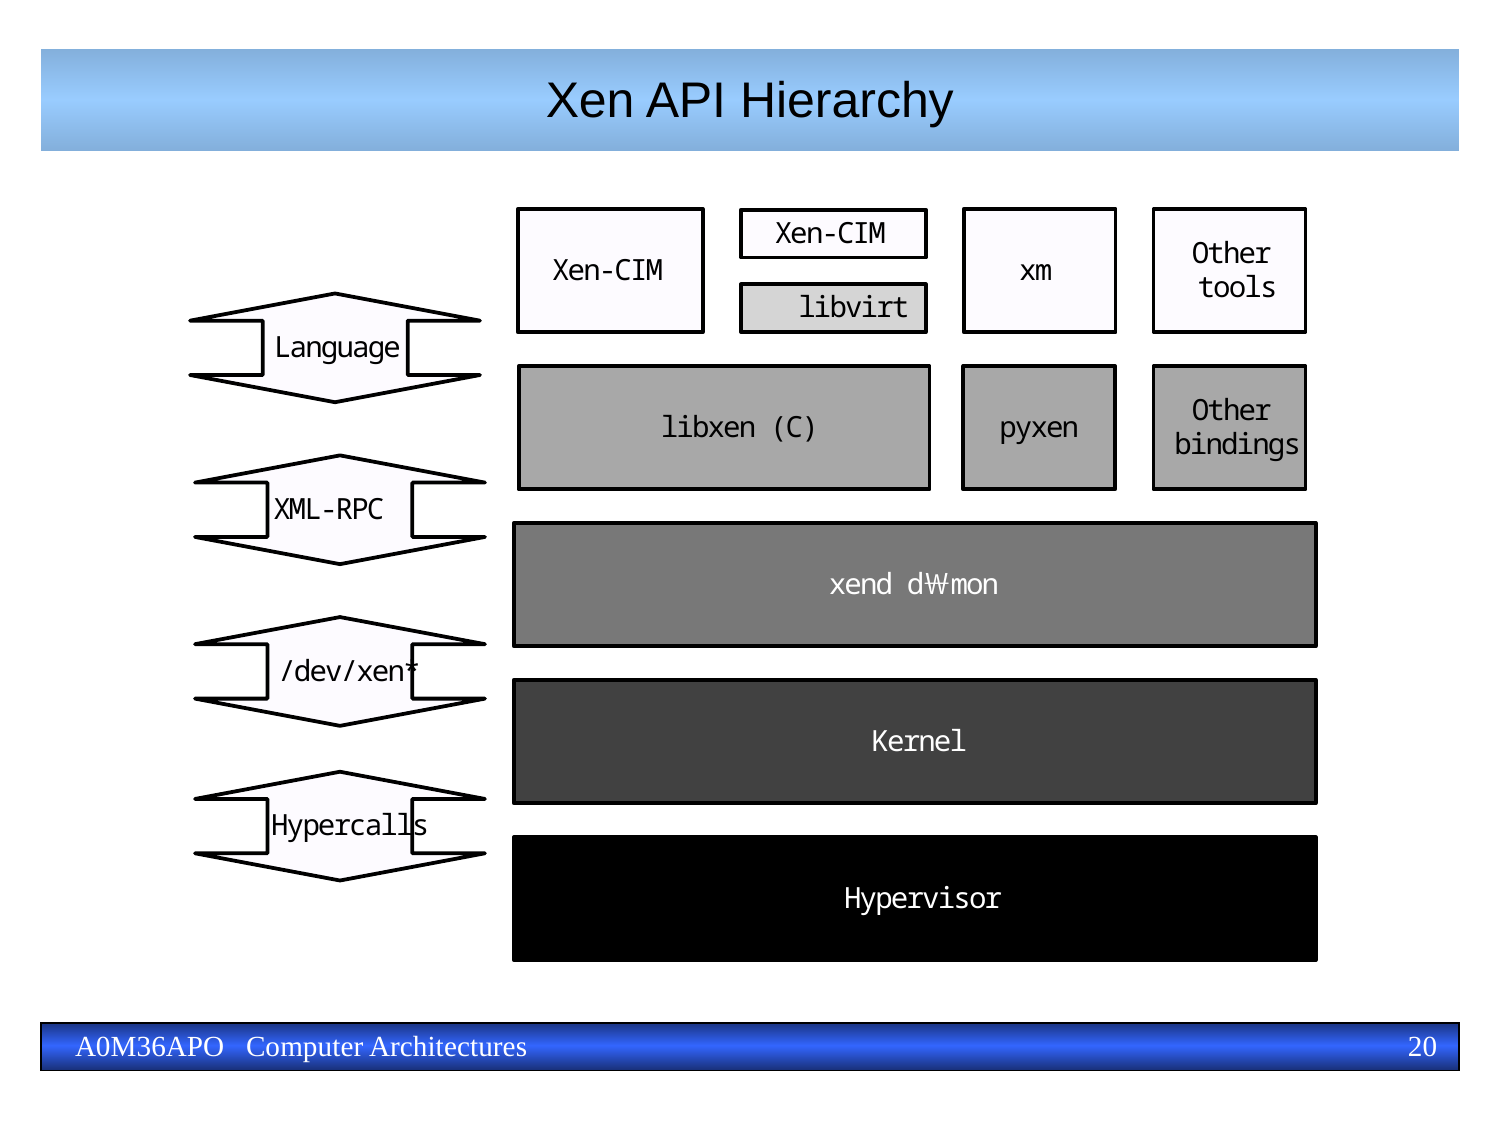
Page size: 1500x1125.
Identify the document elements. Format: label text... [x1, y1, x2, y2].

title Xen API Hierarchy [41, 49, 1459, 151]
picture [174, 193, 1344, 976]
